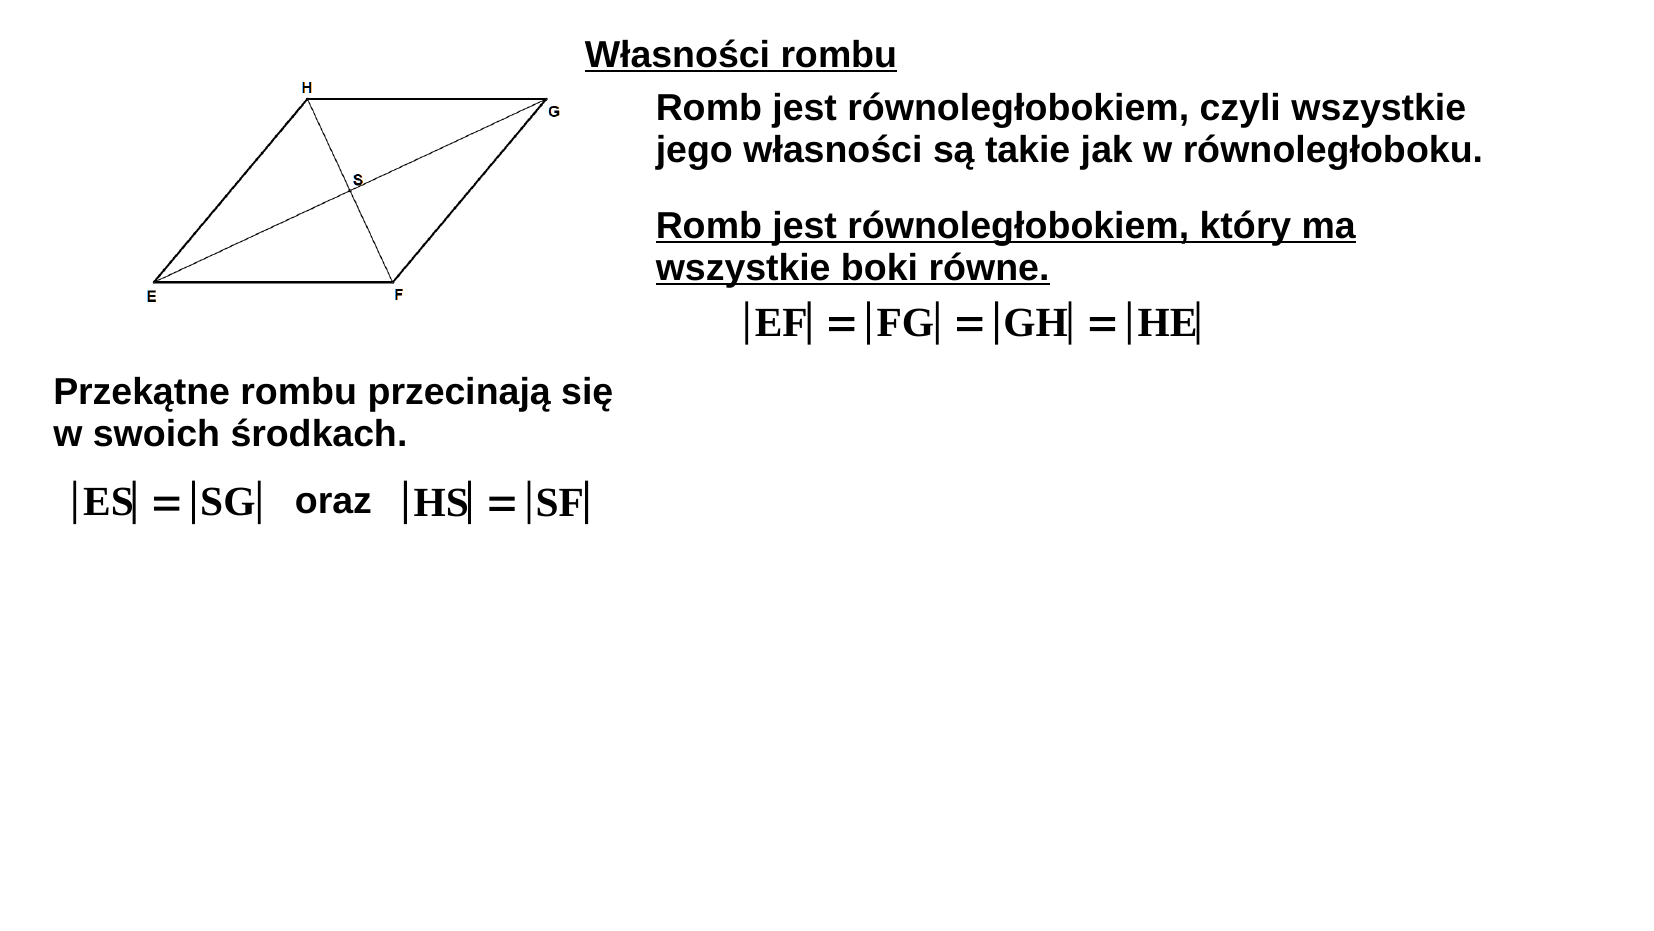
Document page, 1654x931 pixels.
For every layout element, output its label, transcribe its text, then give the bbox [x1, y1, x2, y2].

text_box Własności rombu [570, 26, 1118, 85]
chart [393, 478, 603, 525]
text_box Romb jest równoległobokiem, który ma wszystkie boki równe. [640, 197, 1541, 302]
text_box Romb jest równoległobokiem, czyli wszystkie jego własności są takie jak w równoległoboku. [640, 79, 1541, 184]
text_box Przekątne rombu przecinają się w swoich środkach. [38, 362, 646, 462]
chart [734, 302, 1216, 346]
text_box oraz [280, 472, 431, 530]
picture [84, 44, 676, 410]
chart [62, 478, 276, 525]
